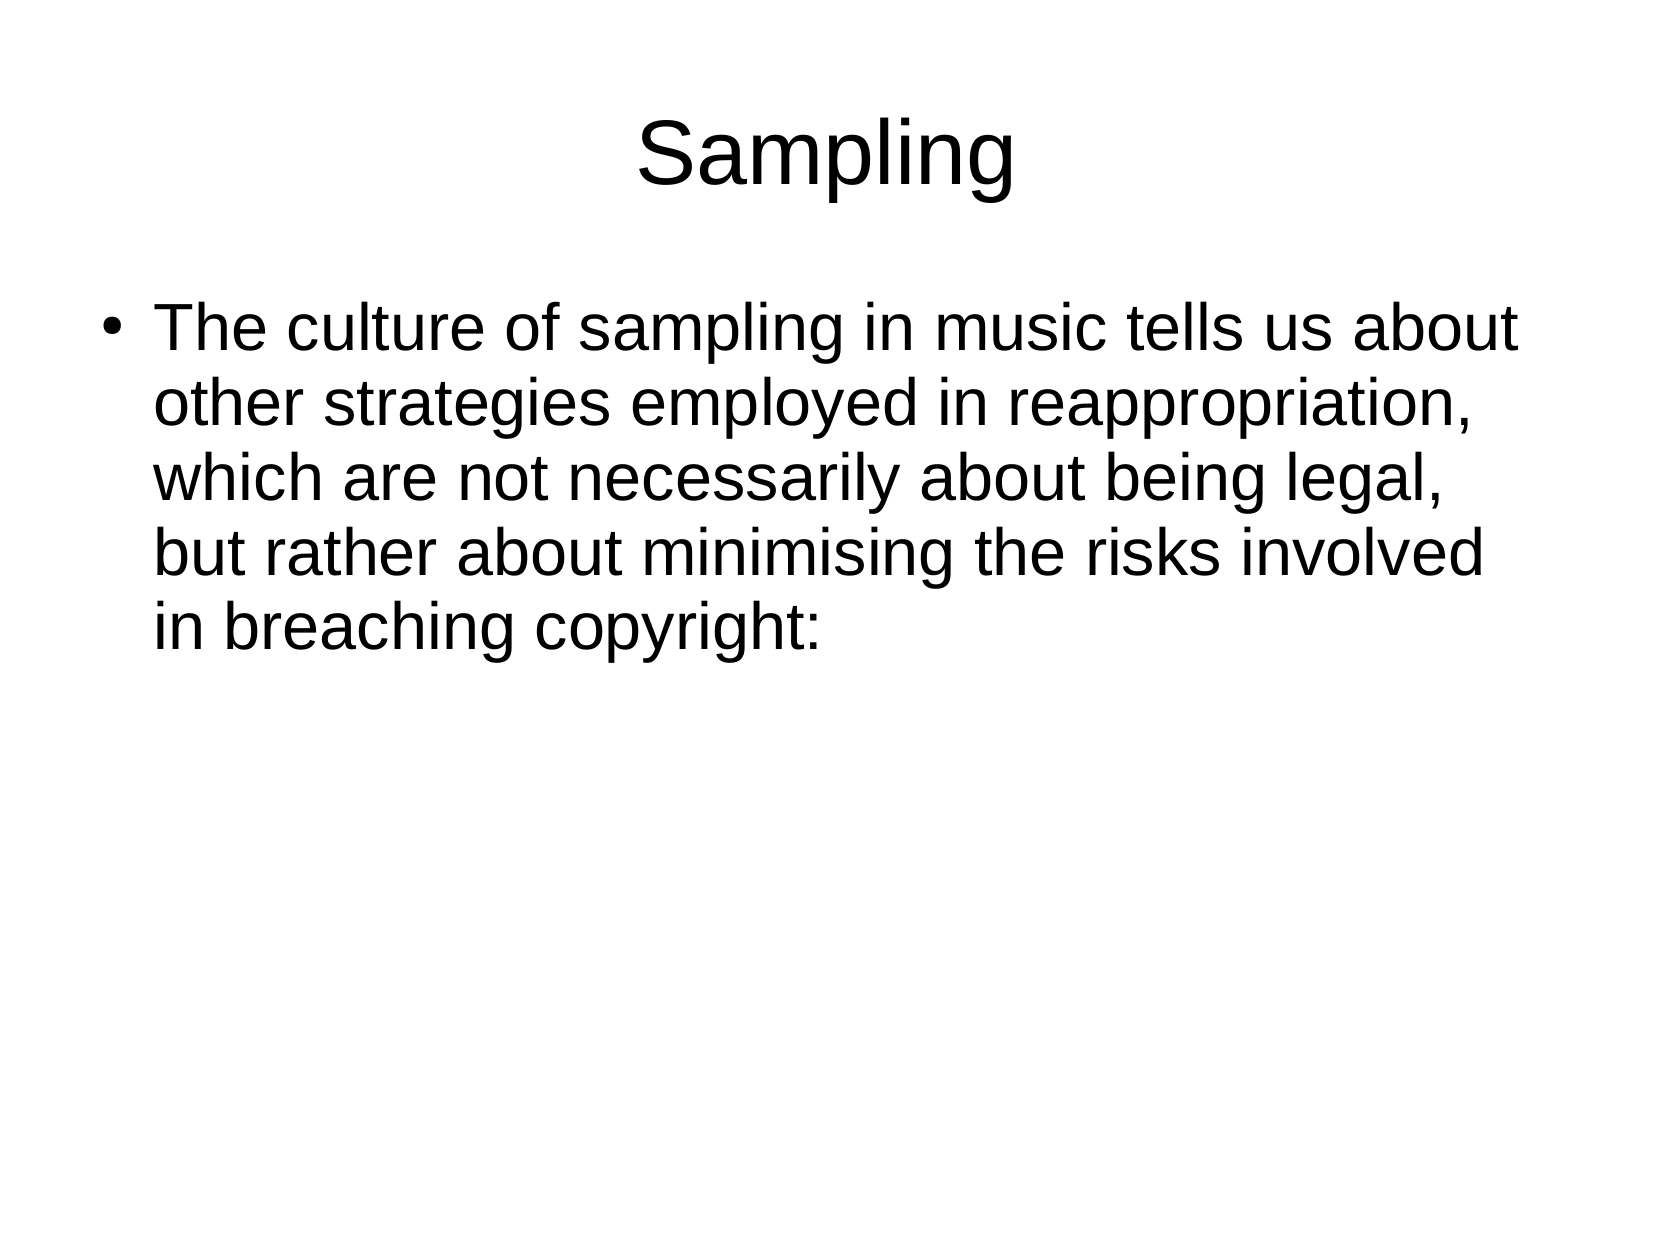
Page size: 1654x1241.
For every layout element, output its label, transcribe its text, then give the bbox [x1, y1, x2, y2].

list The culture of sampling in music tells us about other strategies employed in reappropriation, which are not necessarily about being legal, but rather about minimising the risks involved in breaching copyright: [82, 290, 1538, 1010]
title Sampling [82, 49, 1571, 257]
